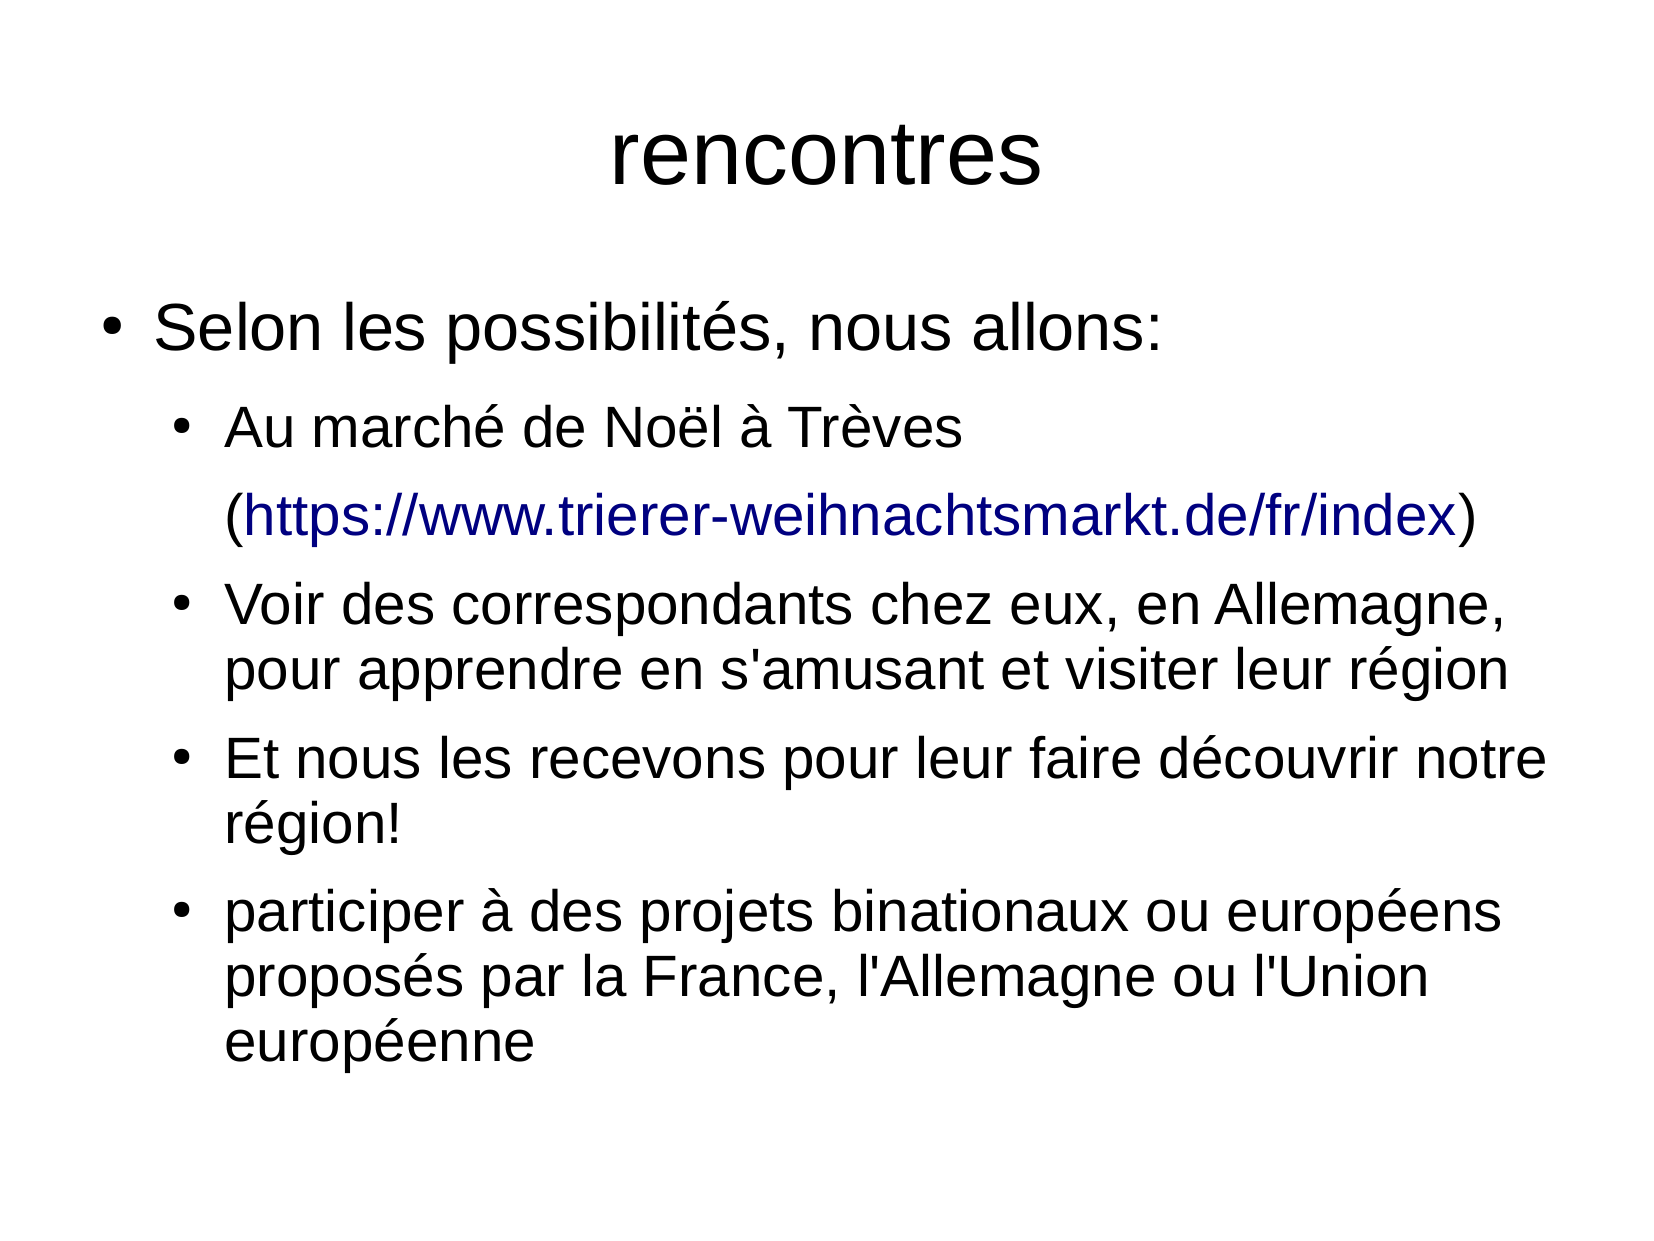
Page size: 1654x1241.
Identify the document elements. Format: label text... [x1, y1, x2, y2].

list Selon les possibilités, nous allons: Au marché de Noël à Trèves (https://www.trierer-weihnachtsmarkt.de/fr/index) Voir des correspondants chez eux, en Allemagne, pour apprendre en s'amusant et visiter leur région Et nous les recevons pour leur faire découvrir notre région! participer à des projets binationaux ou européens proposés par la France, l'Allemagne ou l'Union européenne [82, 290, 1571, 1161]
title rencontres [82, 49, 1571, 257]
